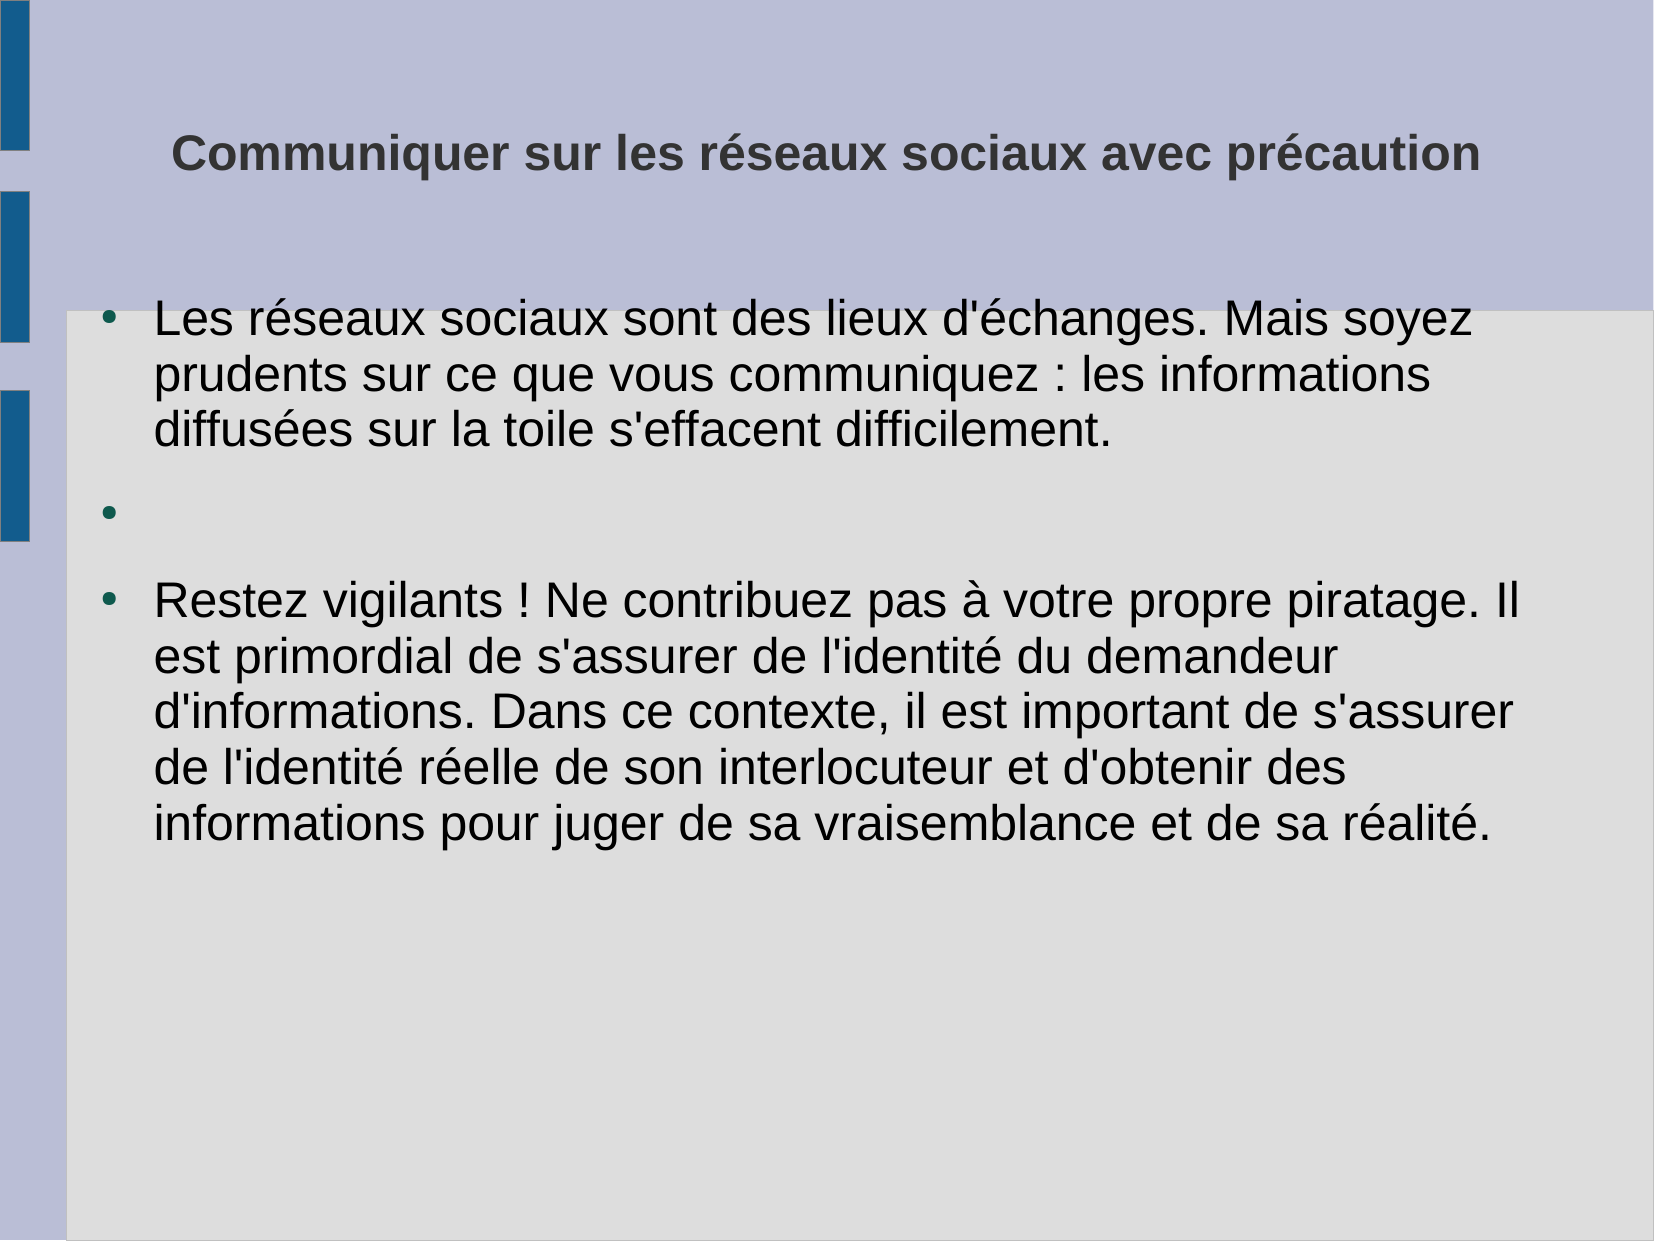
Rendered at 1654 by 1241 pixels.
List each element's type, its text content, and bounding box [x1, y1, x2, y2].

title Communiquer sur les réseaux sociaux avec précaution [82, 49, 1571, 257]
list Les réseaux sociaux sont des lieux d'échanges. Mais soyez prudents sur ce que vous communiquez : les informations diffusées sur la toile s'effacent difficilement. Restez vigilants ! Ne contribuez pas à votre propre piratage. Il est primordial de s'assurer de l'identité du demandeur d'informations. Dans ce contexte, il est important de s'assurer de l'identité réelle de son interlocuteur et d'obtenir des informations pour juger de sa vraisemblance et de sa réalité. [82, 290, 1571, 1109]
